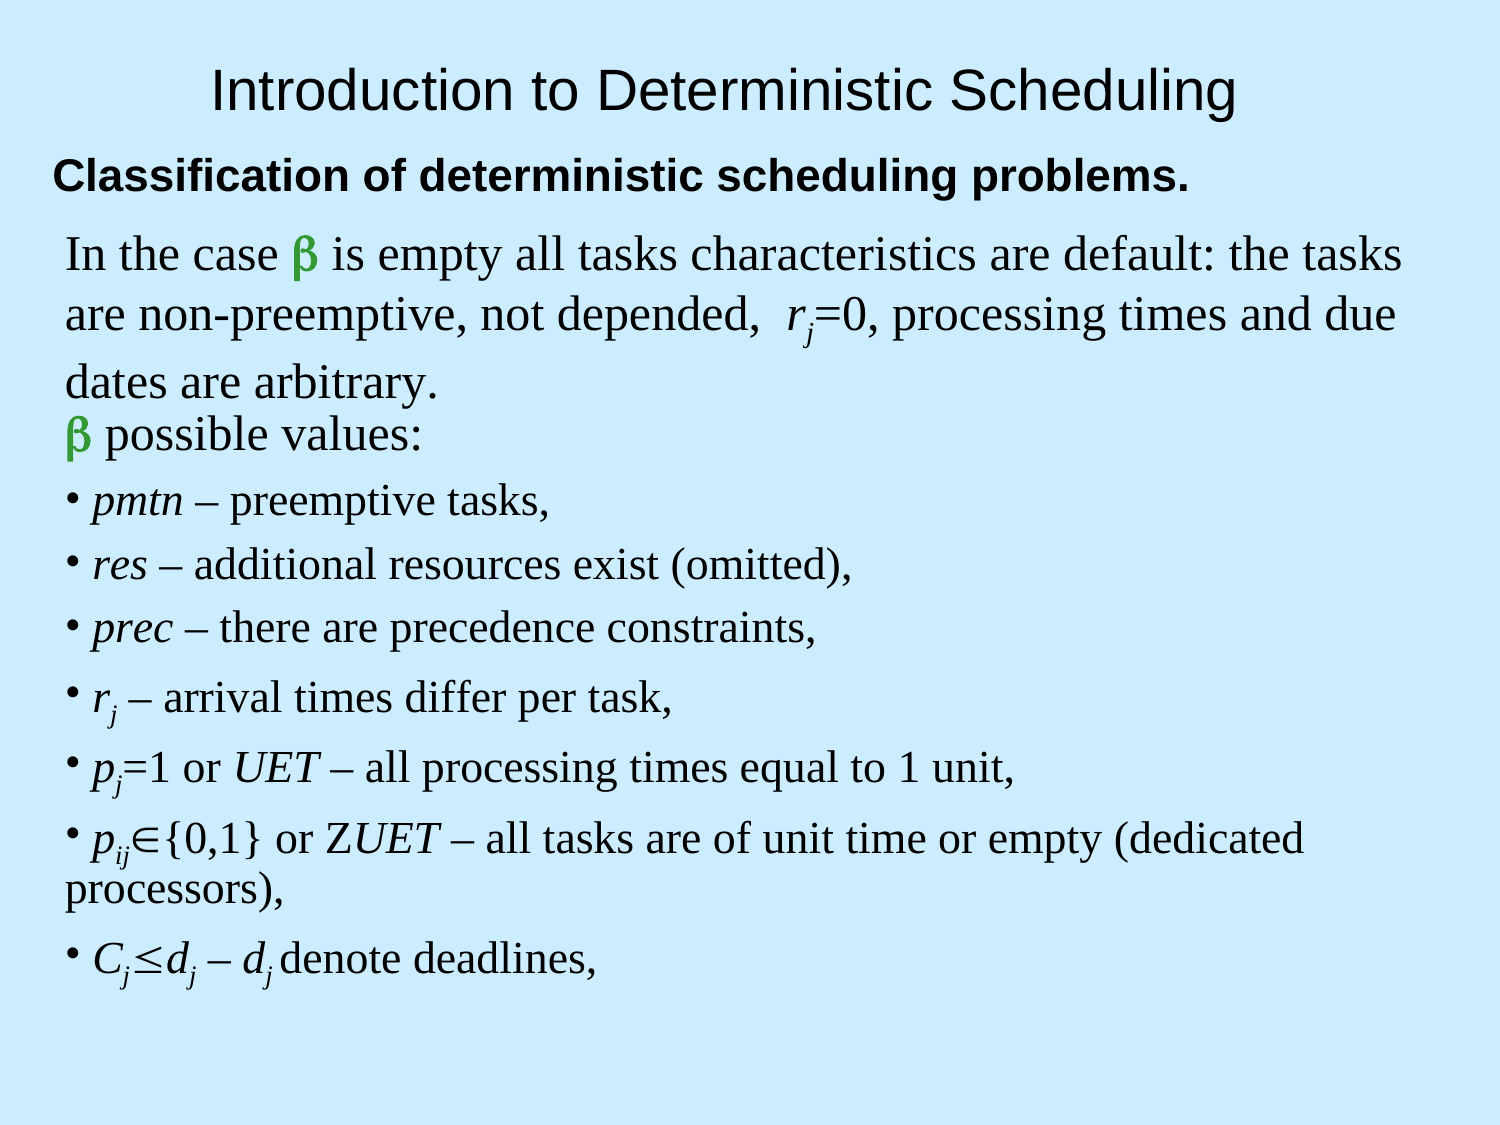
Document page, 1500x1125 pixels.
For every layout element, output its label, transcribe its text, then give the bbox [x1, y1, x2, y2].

text_box  possible values: pmtn – preemptive tasks, res – additional resources exist (omitted), prec – there are precedence constraints, rj – arrival times differ per task, pj=1 or UET – all processing times equal to 1 unit, pij{0,1} or ZUET – all tasks are of unit time or empty (dedicated processors), Cjdj – dj denote deadlines, [50, 417, 1463, 993]
title Introduction to Deterministic Scheduling [0, 12, 1450, 163]
text_box In the case  is empty all tasks characteristics are default: the tasks are non-preemptive, not depended, rj=0, processing times and due dates are arbitrary. [50, 212, 1463, 417]
text_box Classification of deterministic scheduling problems. [37, 137, 1326, 208]
